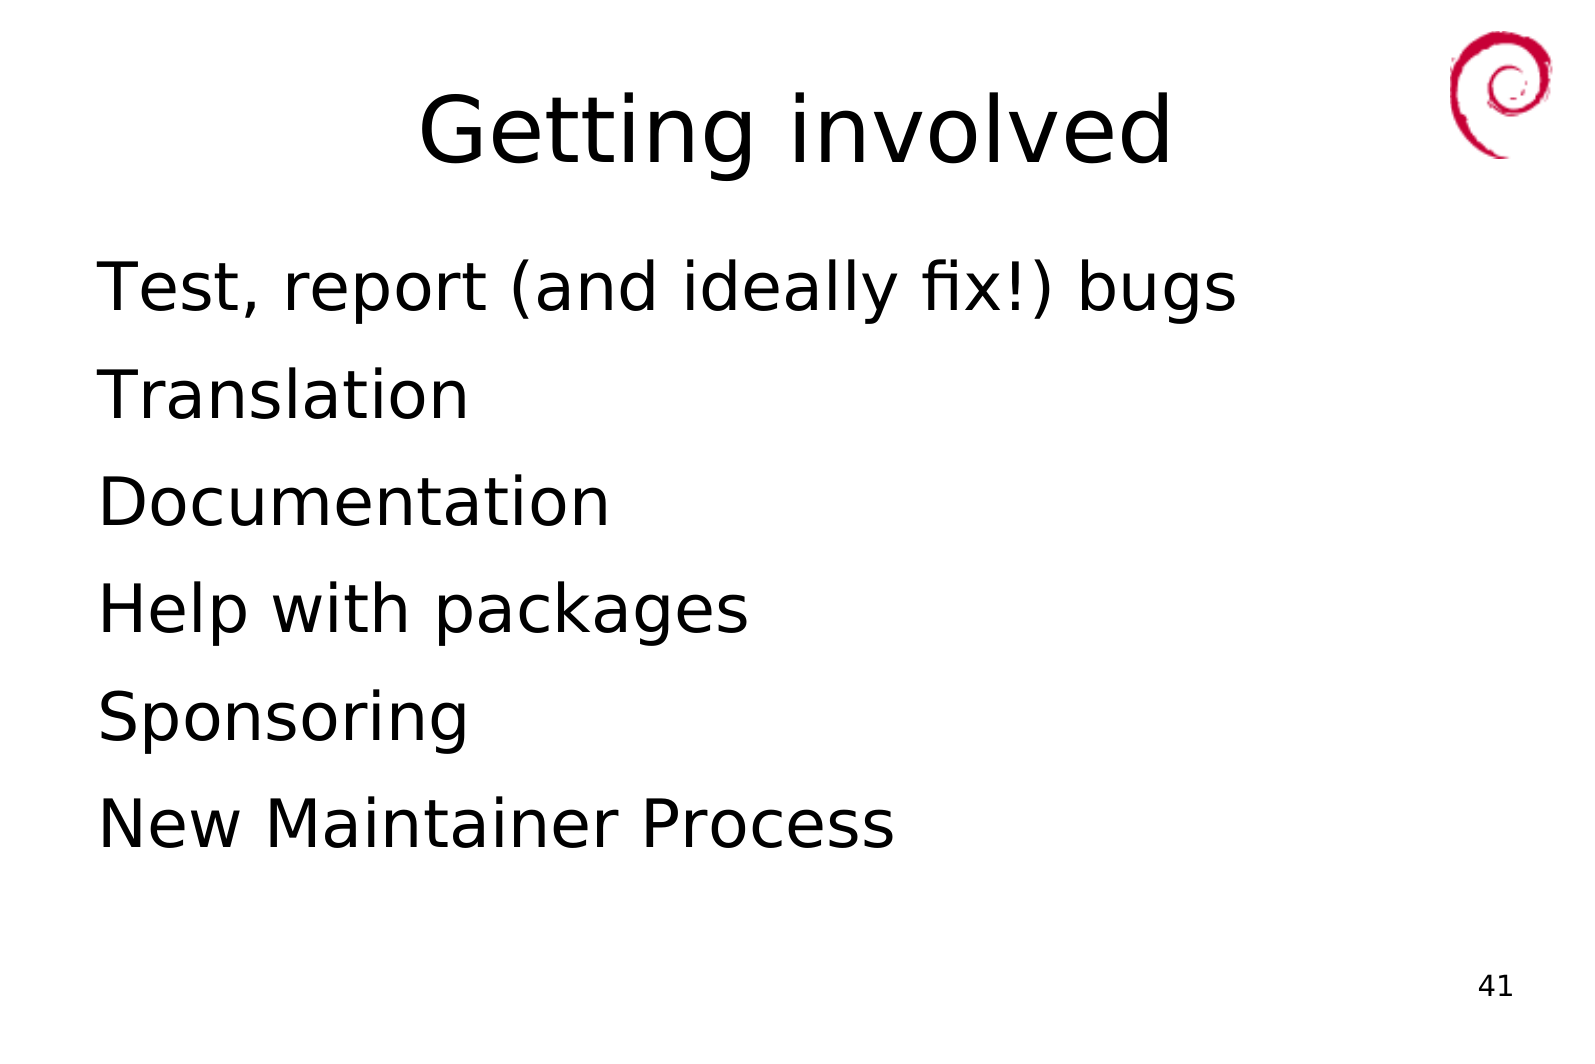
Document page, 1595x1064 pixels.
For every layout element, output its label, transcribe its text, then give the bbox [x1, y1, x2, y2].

list Test, report (and ideally fix!) bugs Translation Documentation Help with packages Sponsoring New Maintainer Process [79, 248, 1515, 936]
title Getting involved [79, 42, 1515, 221]
picture [1450, 31, 1555, 159]
